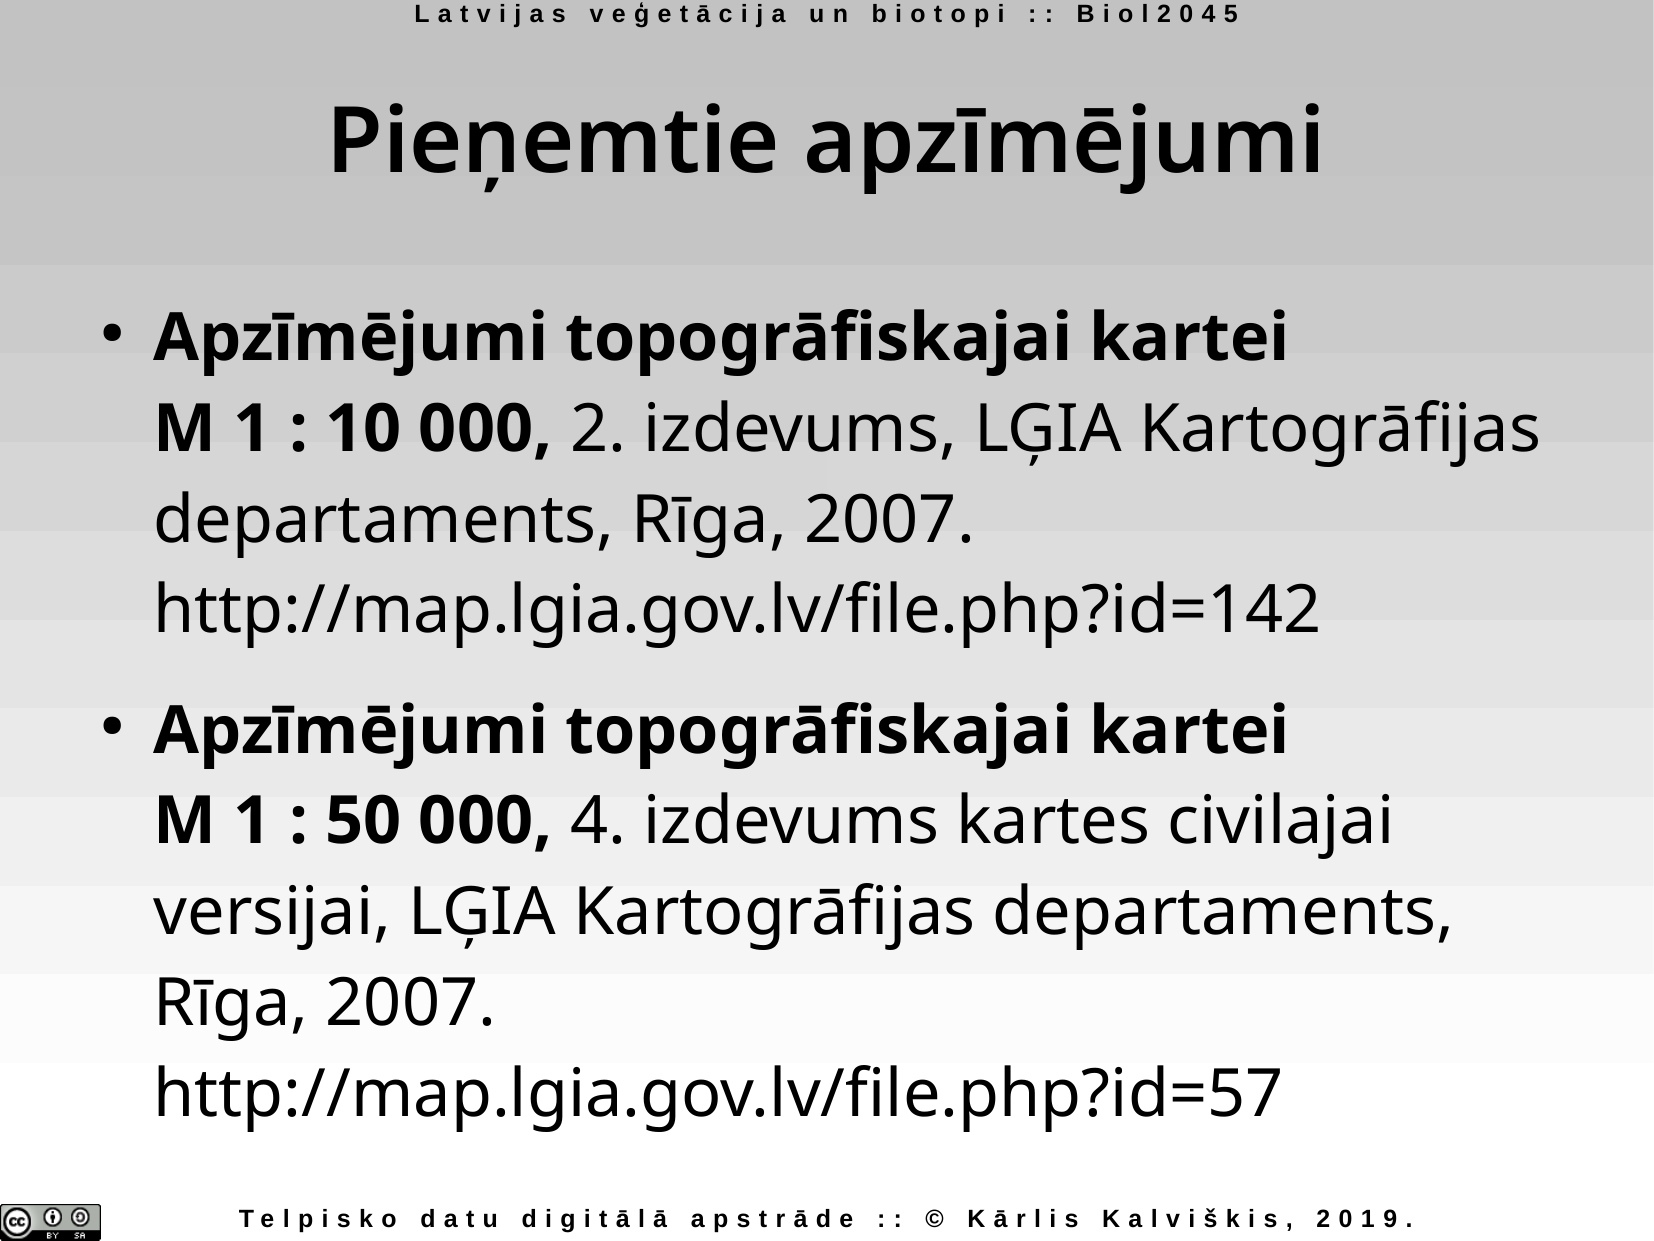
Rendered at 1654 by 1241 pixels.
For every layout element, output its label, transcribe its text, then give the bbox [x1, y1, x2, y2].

title Pieņemtie apzīmējumi [29, 49, 1625, 296]
picture [0, 0, 1654, 1241]
list Apzīmējumi topogrāfiskajai kartei M 1 : 10 000, 2. izdevums, LĢIA Kartogrāfijas departaments, Rīga, 2007. http://map.lgia.gov.lv/file.php?id=142 Apzīmējumi topogrāfiskajai kartei M 1 : 50 000, 4. izdevums kartes civilajai versijai, LĢIA Kartogrāfijas departaments, Rīga, 2007. http://map.lgia.gov.lv/file.php?id=57 [82, 289, 1571, 1113]
